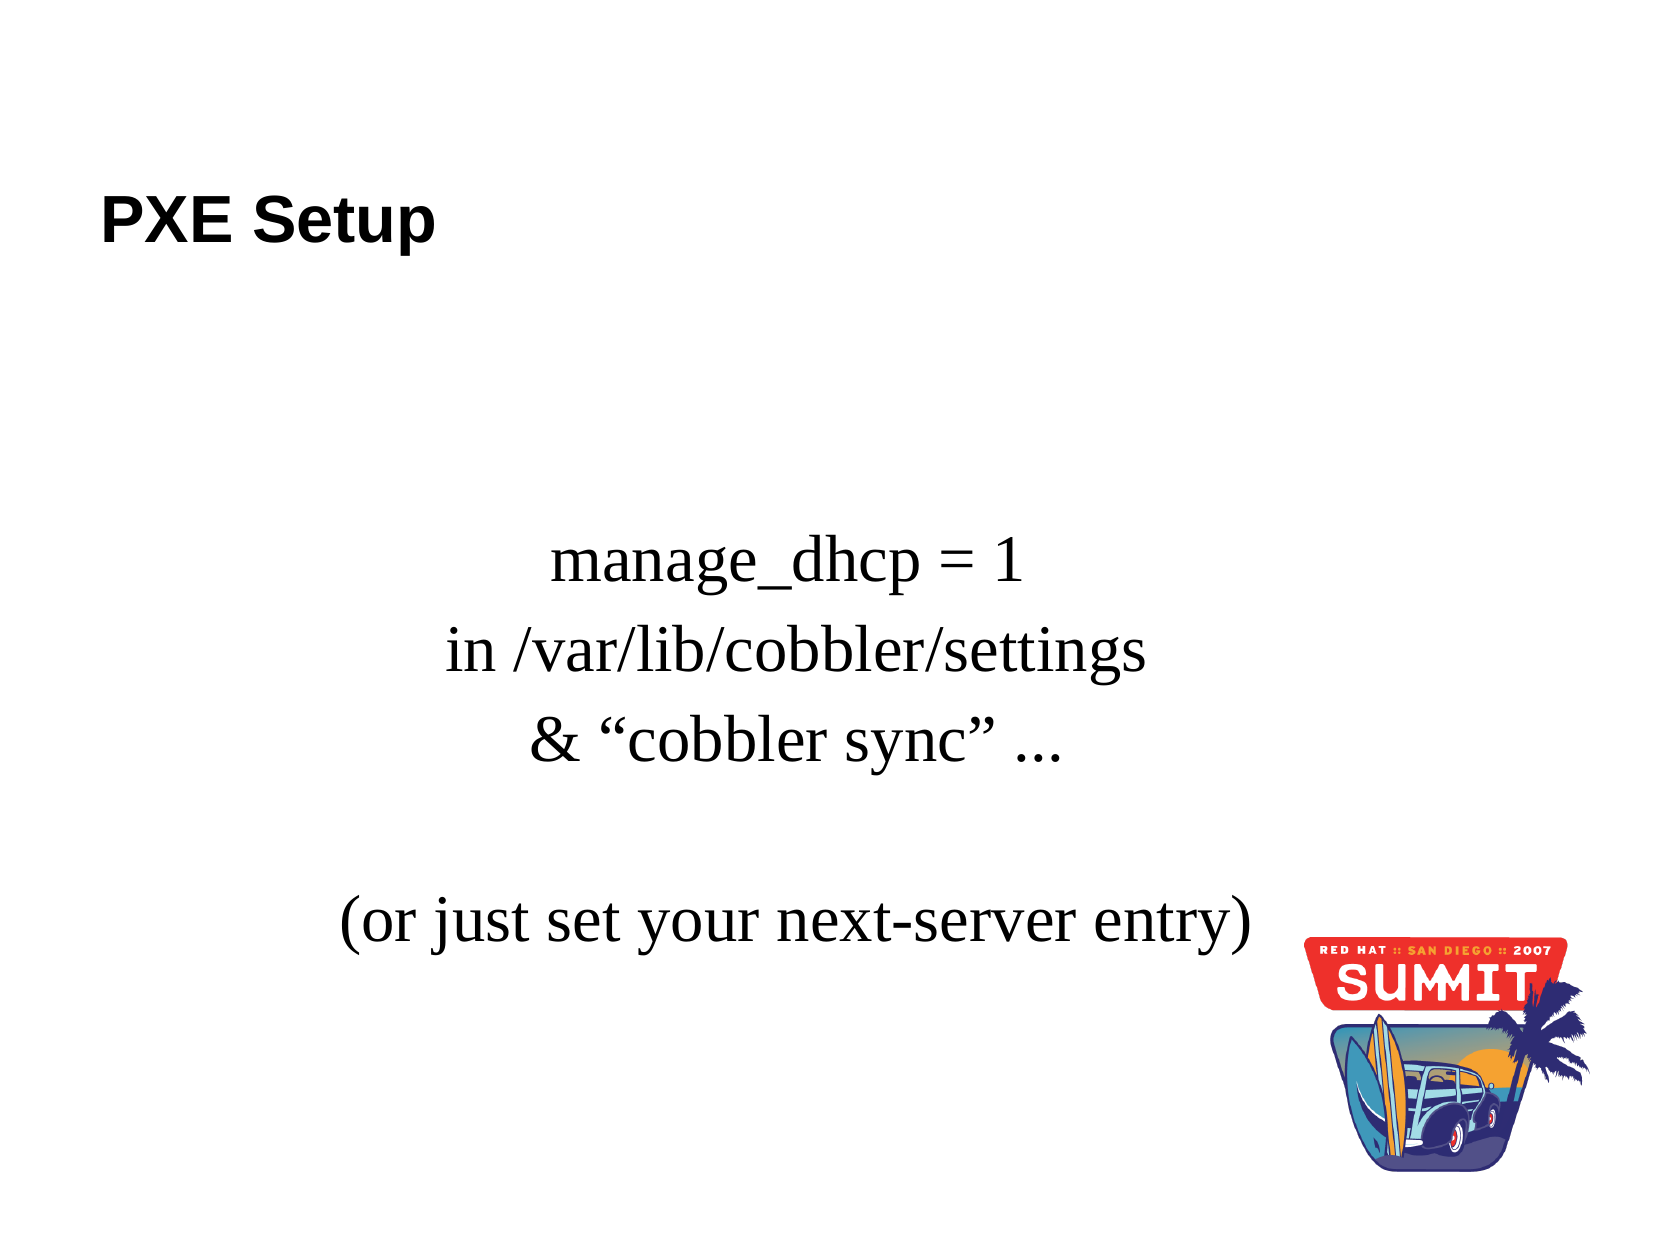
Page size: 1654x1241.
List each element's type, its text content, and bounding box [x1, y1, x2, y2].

subtitle manage_dhcp = 1 in /var/lib/cobbler/settings & “cobbler sync” ... (or just set your next-server entry) [94, 304, 1500, 1174]
title PXE Setup [100, 164, 1506, 275]
picture [1500, 937, 1590, 1172]
